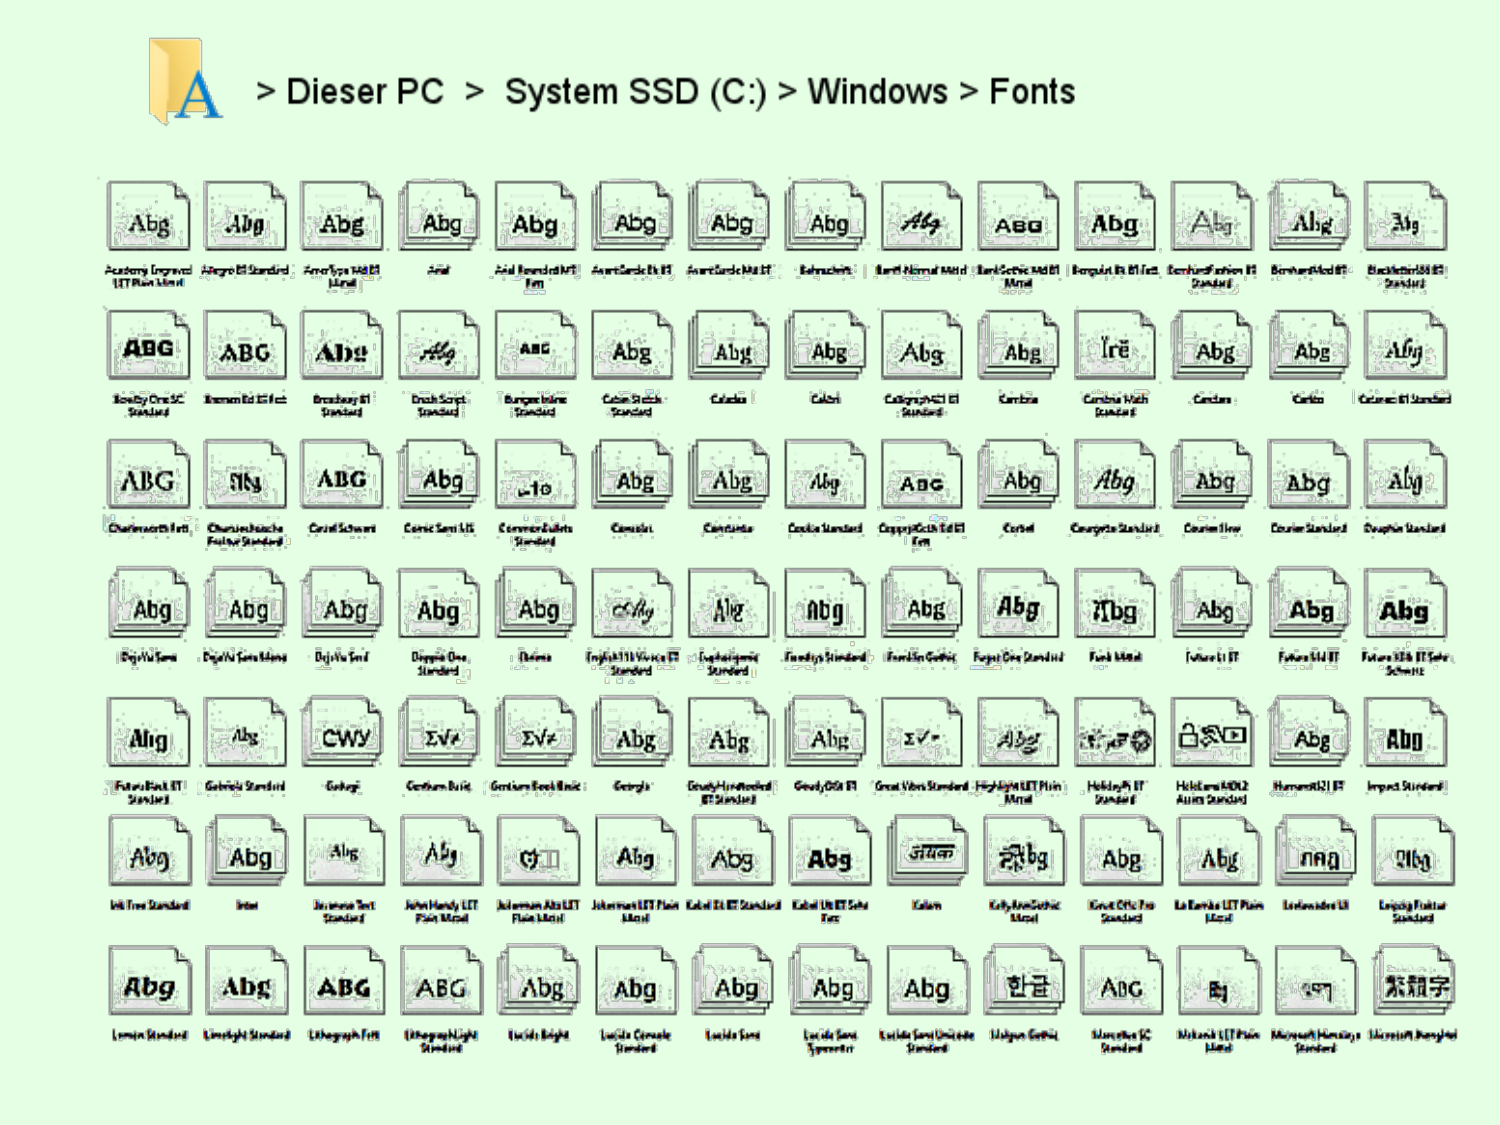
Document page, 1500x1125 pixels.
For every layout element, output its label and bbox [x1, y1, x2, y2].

picture [94, 3, 1465, 1075]
